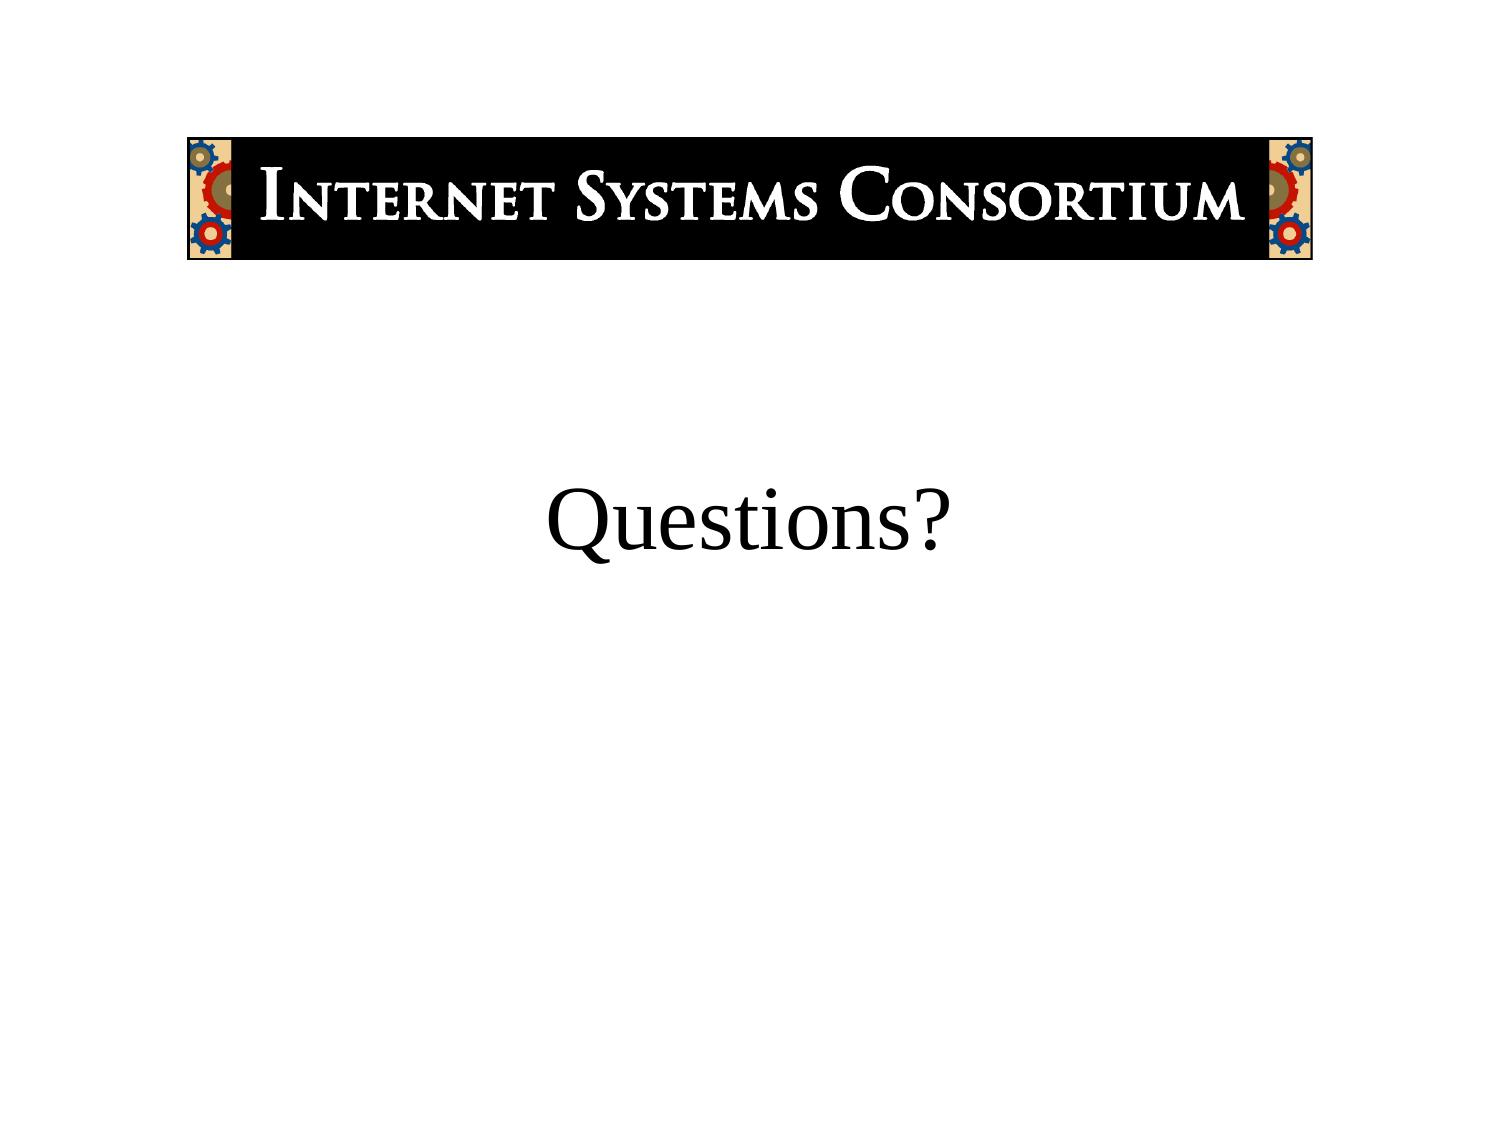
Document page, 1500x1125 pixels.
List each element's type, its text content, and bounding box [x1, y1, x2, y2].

picture [187, 137, 1313, 260]
title Questions? [112, 424, 1388, 613]
